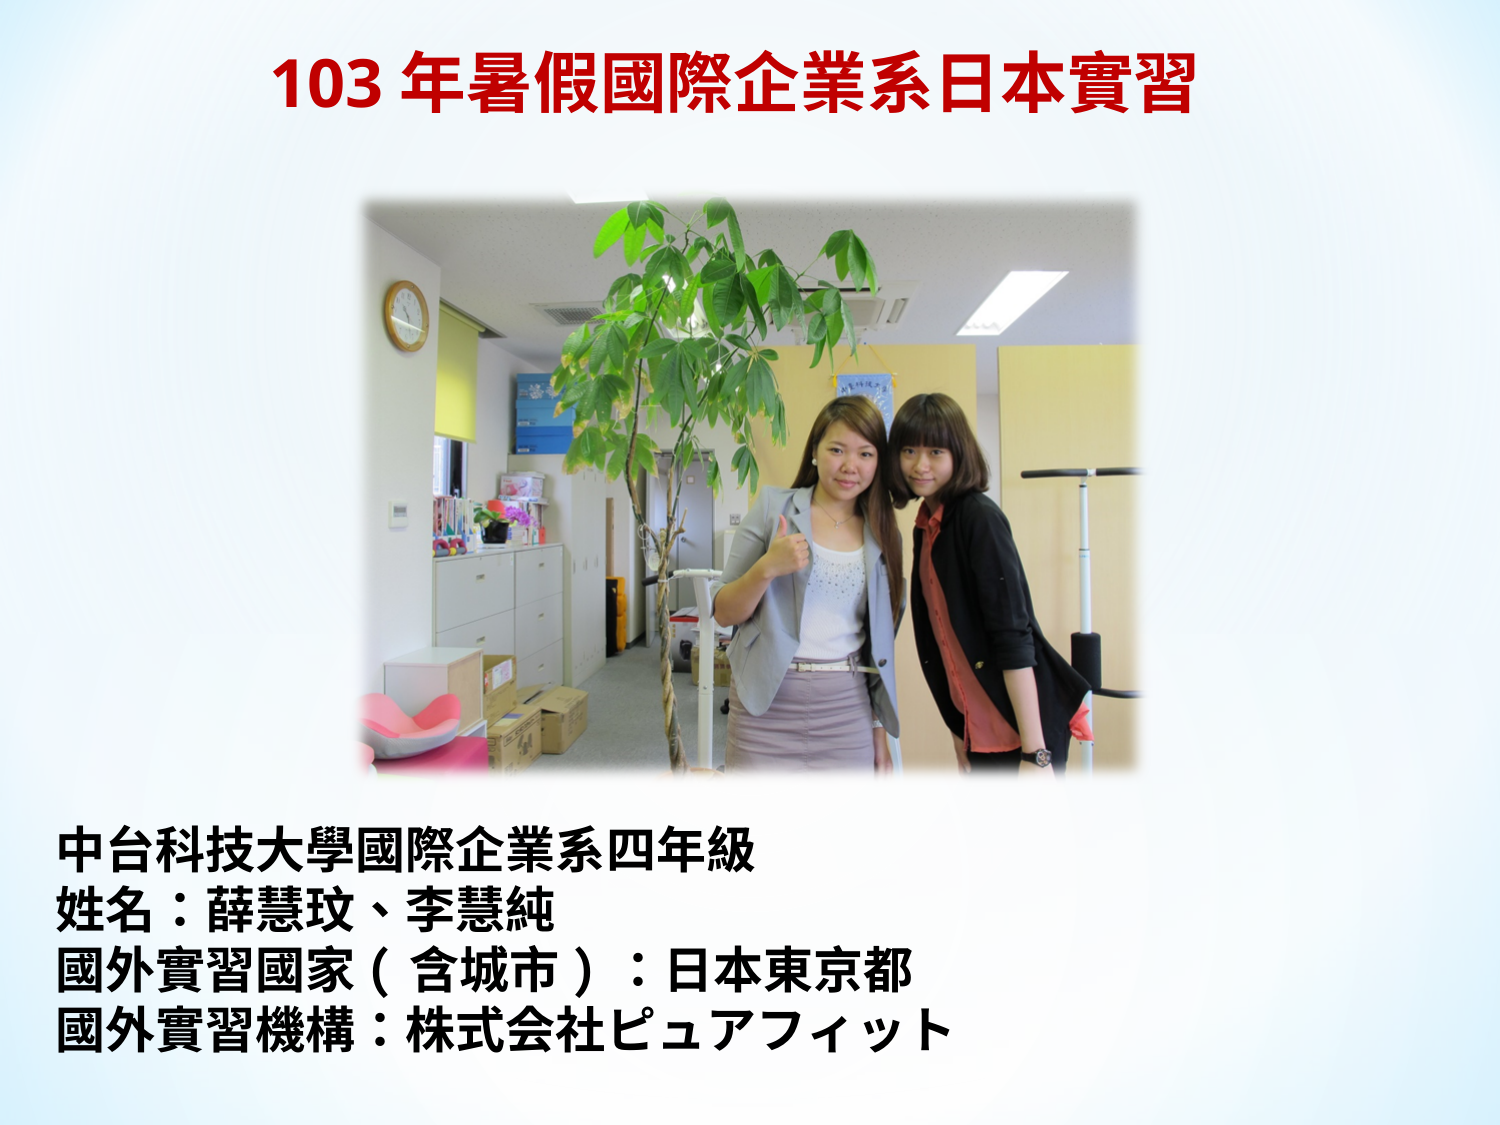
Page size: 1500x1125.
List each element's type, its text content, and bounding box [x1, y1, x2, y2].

text_box 103年暑假國際企業系日本實習 [234, 33, 1237, 129]
text_box 中台科技大學國際企業系四年級 姓名：薛慧玟、李慧純 國外實習國家(含城市)：日本東京都 國外實習機構：株式会社ピュアフィット [41, 810, 999, 1067]
picture [0, 0, 1500, 1125]
